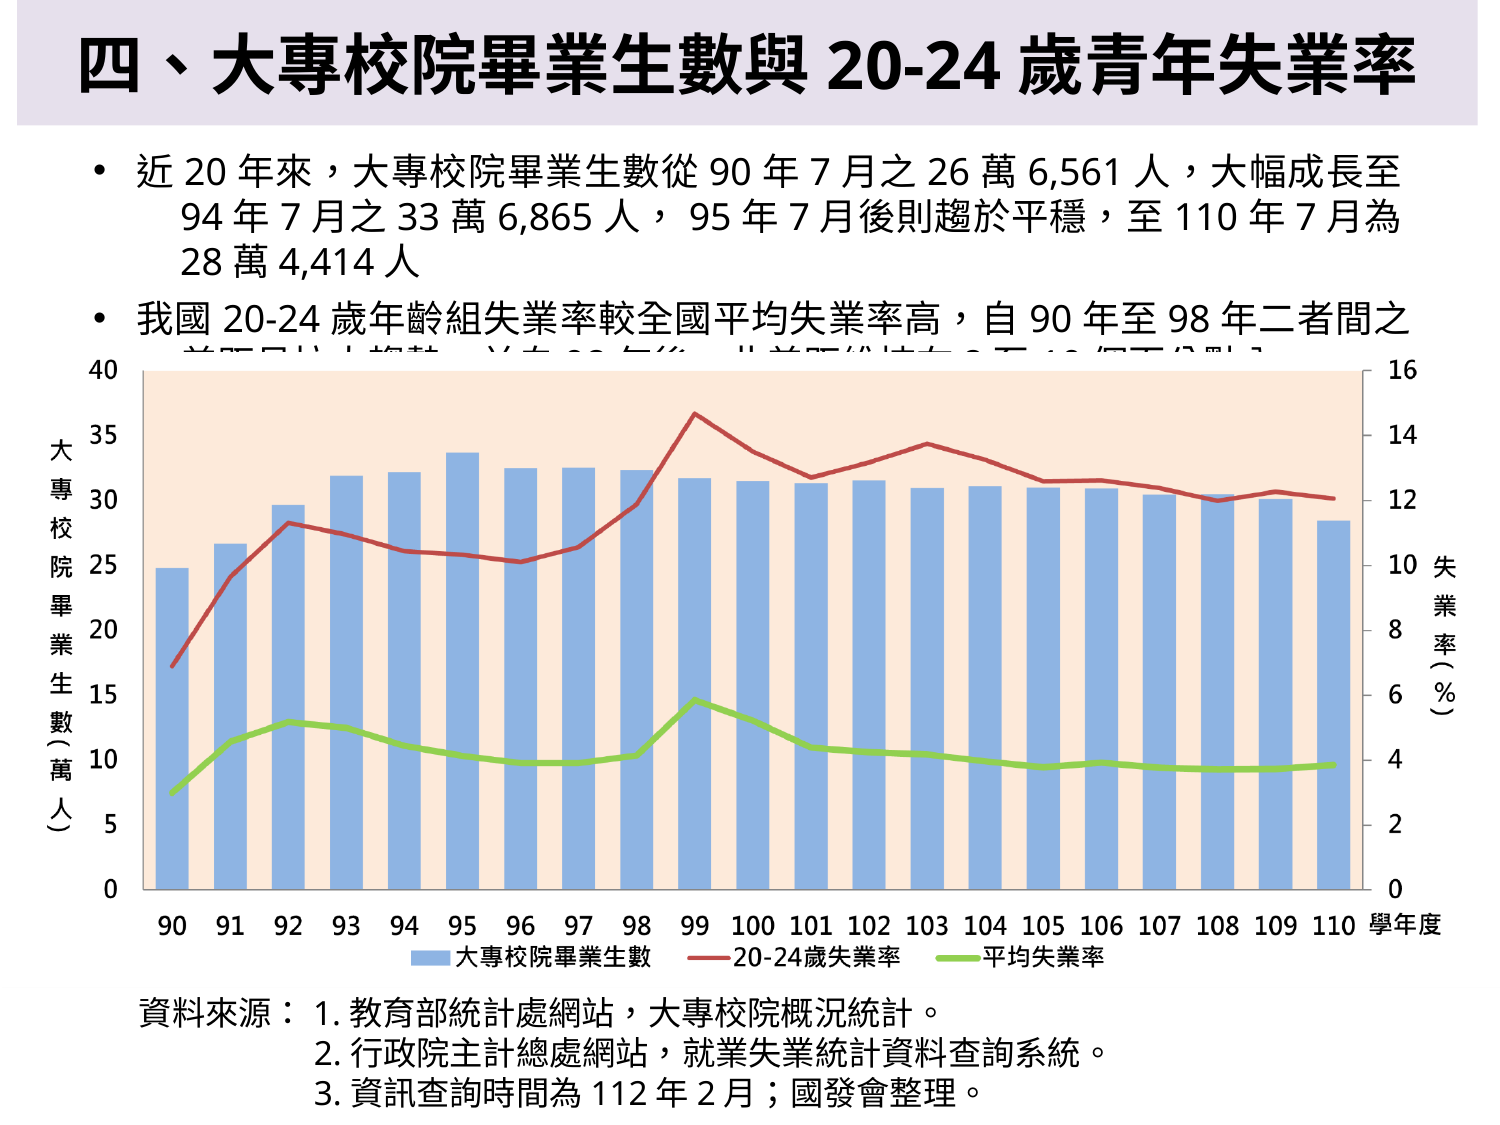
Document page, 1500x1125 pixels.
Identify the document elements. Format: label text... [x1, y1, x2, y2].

picture [2, 352, 1500, 988]
text_box 資料來源：1.教育部統計處網站，大專校院概況統計。 2.行政院主計總處網站，就業失業統計資料查詢系統。 3.資訊查詢時間為112年2月；國發會整理。 [123, 988, 1500, 1122]
text_box 近20年來，大專校院畢業生數從90年7月之26萬6,561人，大幅成長至94年7月之33萬6,865人，95年7月後則趨於平穩，至110年7月為28萬4,414人 我國20-24歲年齡組失業率較全國平均失業率高，自90年至98年二者間之差距呈拉大趨勢，並自98年後，此差距維持在8至10個百分點內 [78, 139, 1427, 350]
text_box 四、大專校院畢業生數與20-24歲青年失業率 [17, 0, 1478, 126]
